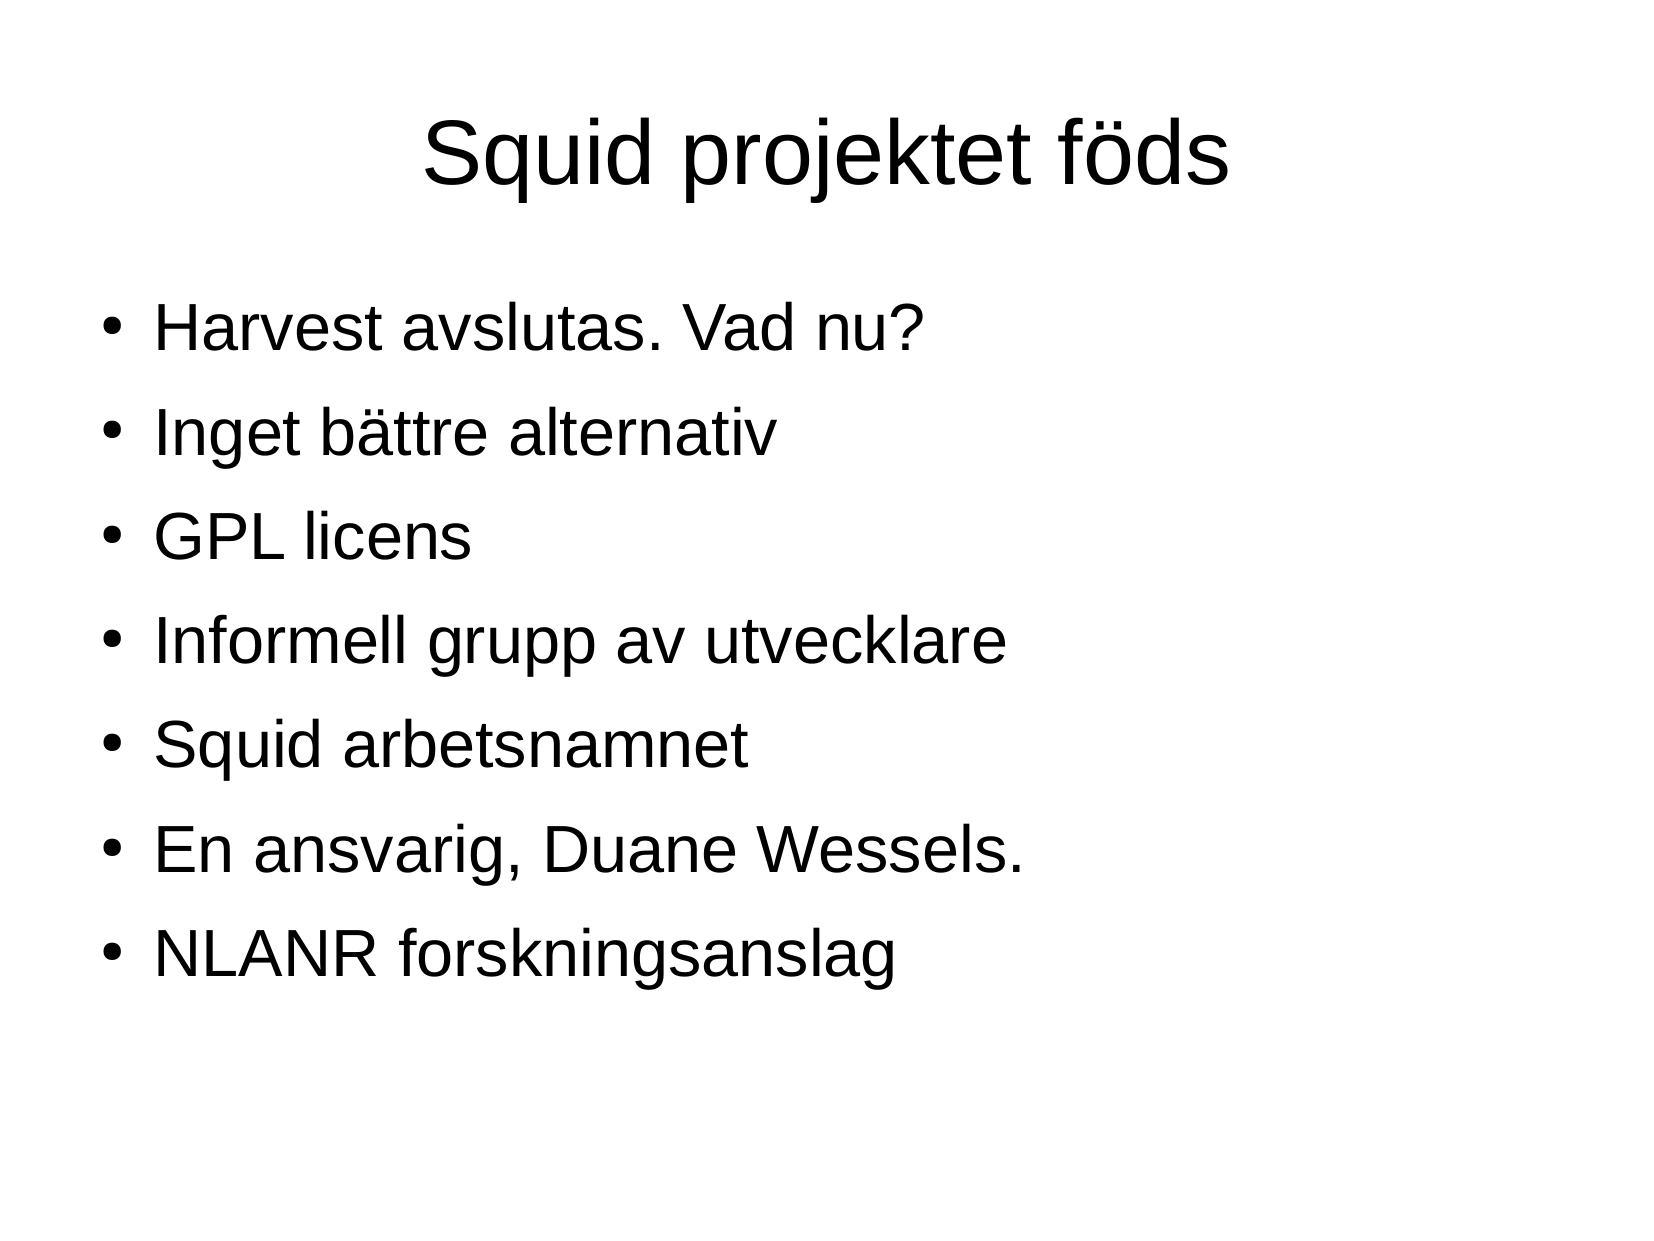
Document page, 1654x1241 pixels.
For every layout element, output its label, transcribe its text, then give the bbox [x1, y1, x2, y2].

list Harvest avslutas. Vad nu? Inget bättre alternativ GPL licens Informell grupp av utvecklare Squid arbetsnamnet En ansvarig, Duane Wessels. NLANR forskningsanslag [82, 290, 1571, 1094]
title Squid projektet föds [82, 56, 1571, 250]
